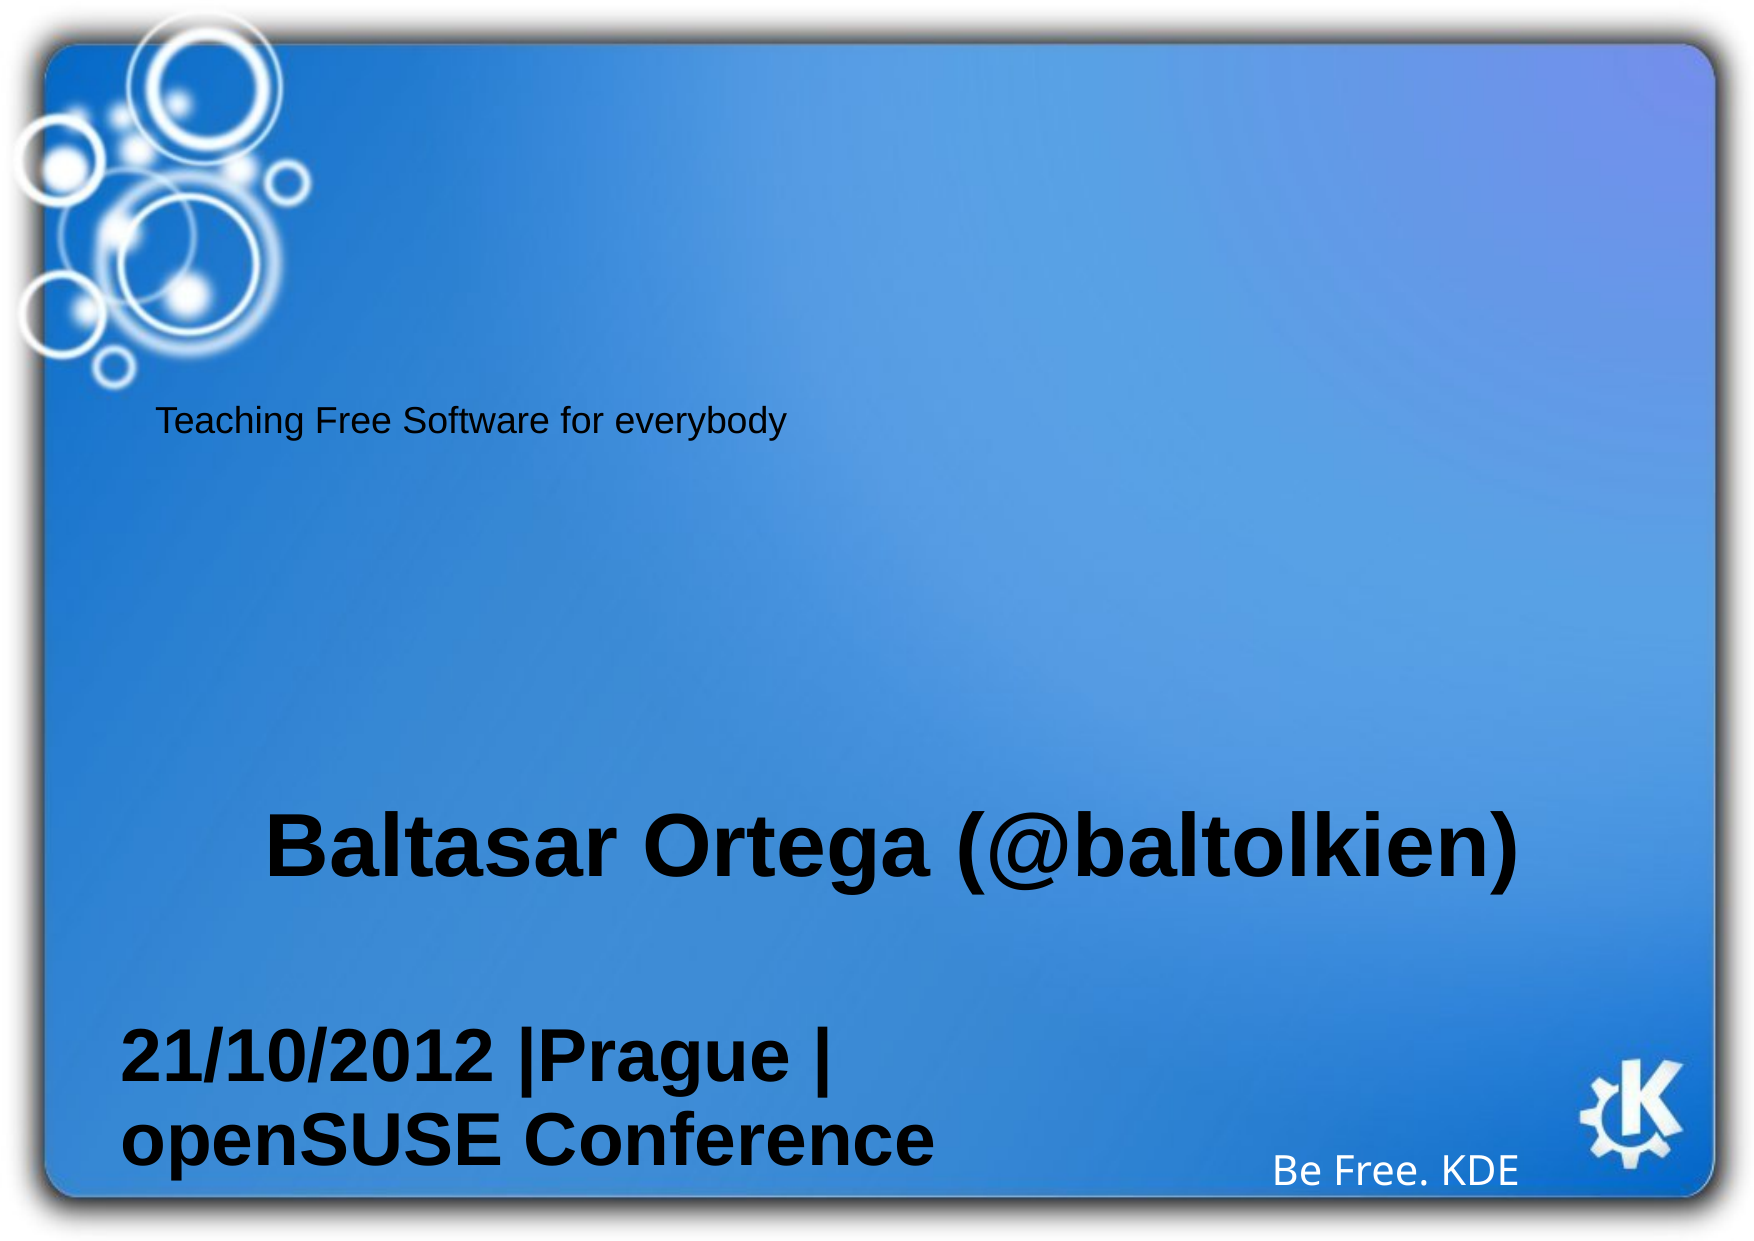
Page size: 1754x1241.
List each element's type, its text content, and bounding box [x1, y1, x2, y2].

text_box 21/10/2012 |Prague | openSUSE Conference [105, 1006, 1193, 1185]
text_box Baltasar Ortega (@baltolkien) [205, 788, 1579, 920]
picture [0, 0, 1754, 1241]
title Teaching Free Software for everybody [140, 392, 1614, 704]
